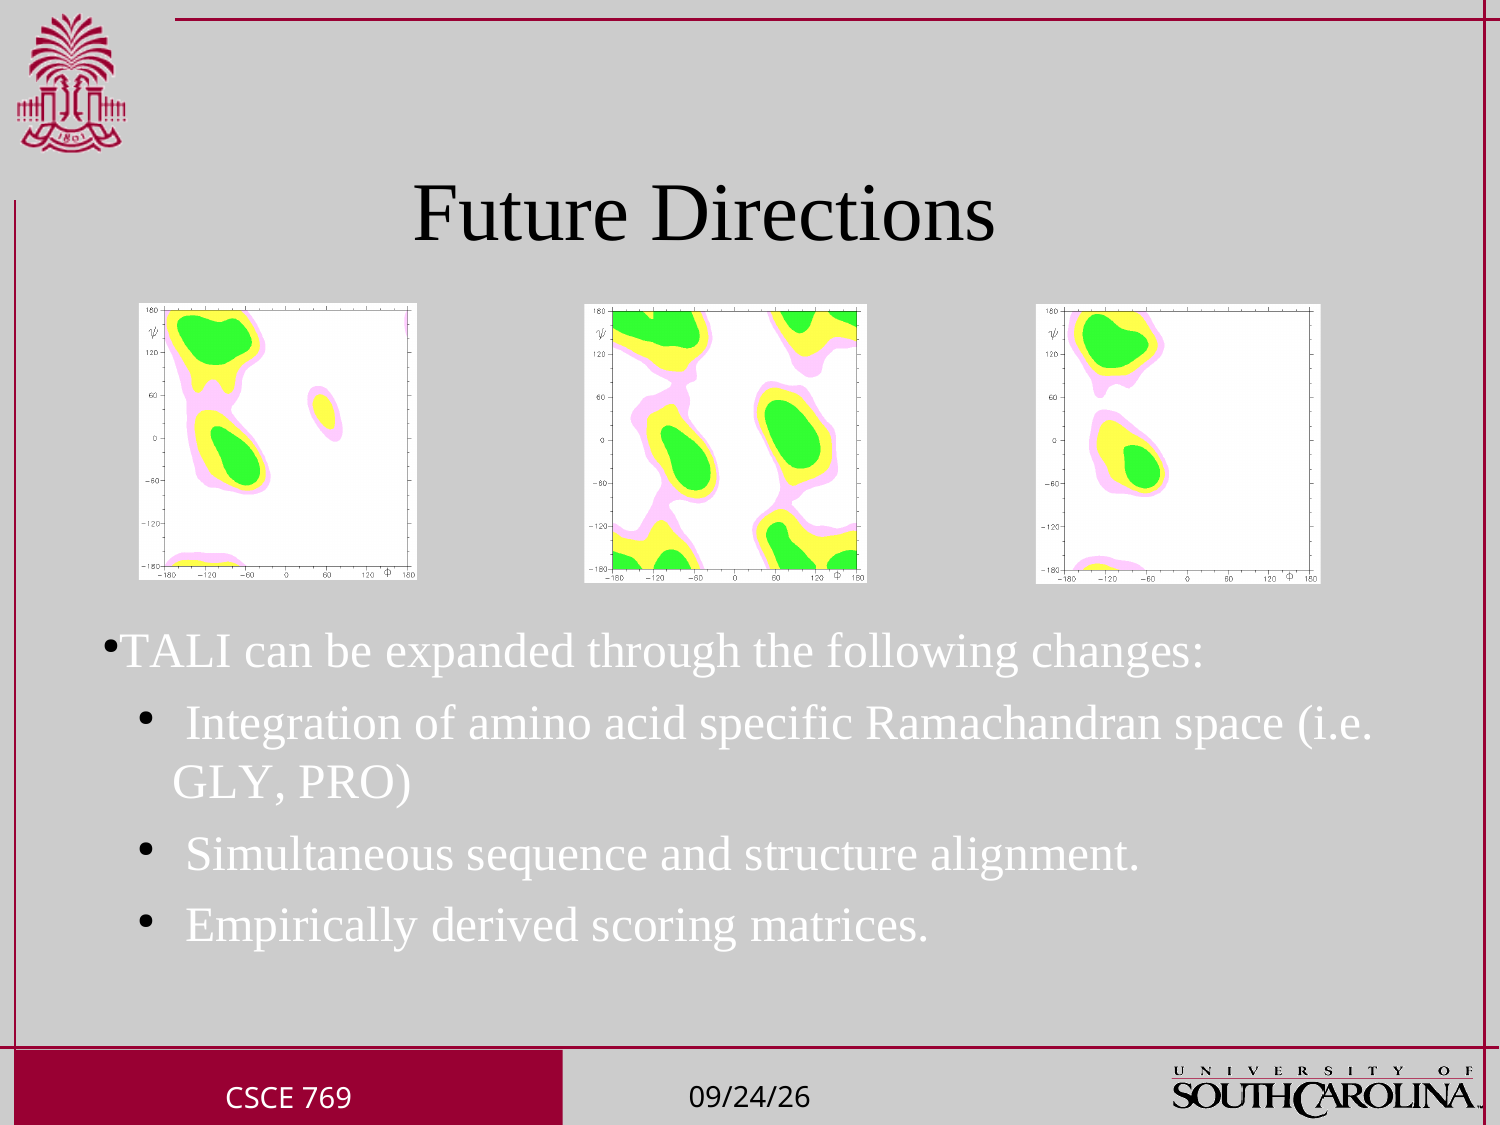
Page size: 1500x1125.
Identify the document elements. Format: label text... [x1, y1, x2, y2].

picture [138, 303, 417, 580]
picture [584, 304, 867, 583]
picture [12, 12, 131, 155]
text_box TALI can be expanded through the following changes: Integration of amino acid specific Ramachandran space (i.e. GLY, PRO) Simultaneous sequence and structure alignment. Empirically derived scoring matrices. [87, 610, 1426, 963]
title Future Directions [87, 77, 1323, 266]
picture [1162, 1049, 1483, 1125]
picture [1035, 304, 1321, 584]
